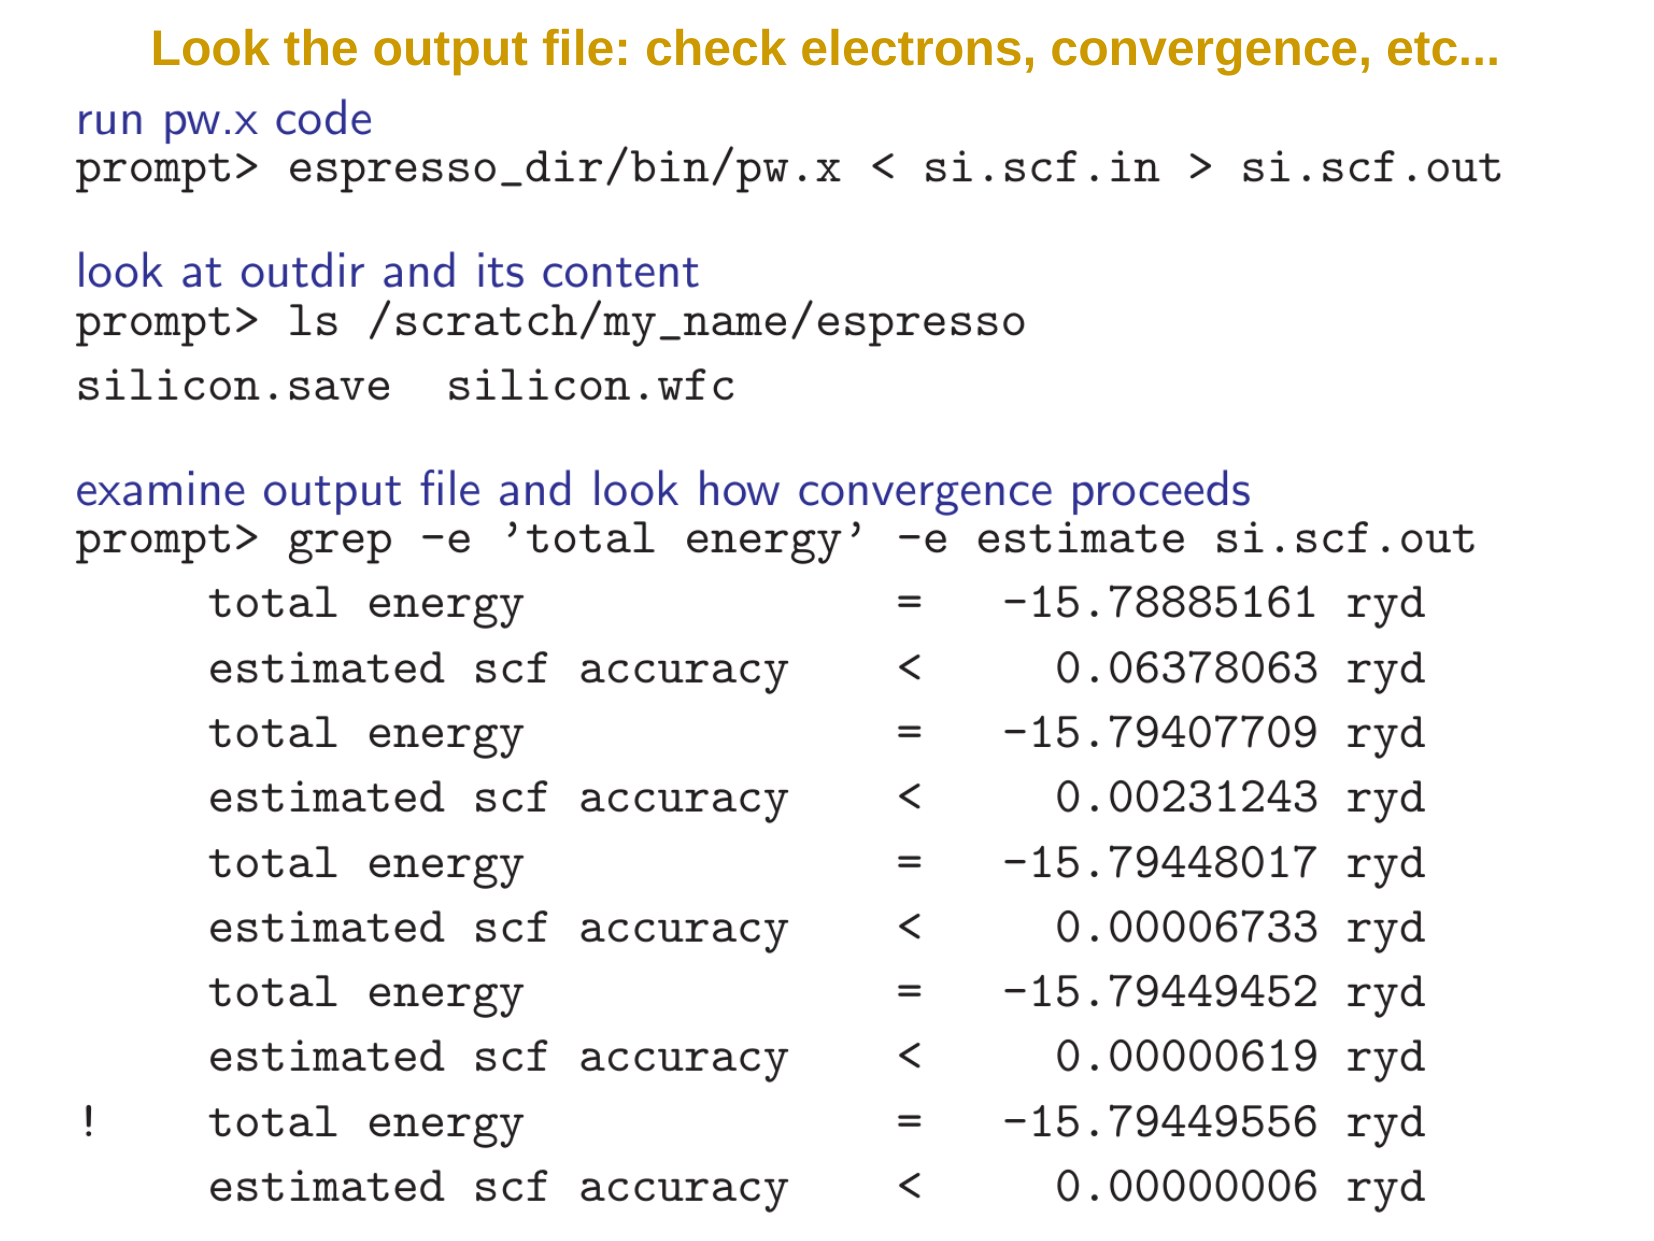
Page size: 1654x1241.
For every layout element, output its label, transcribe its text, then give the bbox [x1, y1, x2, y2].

picture [33, 5, 1637, 1241]
text_box Look the output file: check electrons, convergence, etc... [135, 12, 1546, 88]
